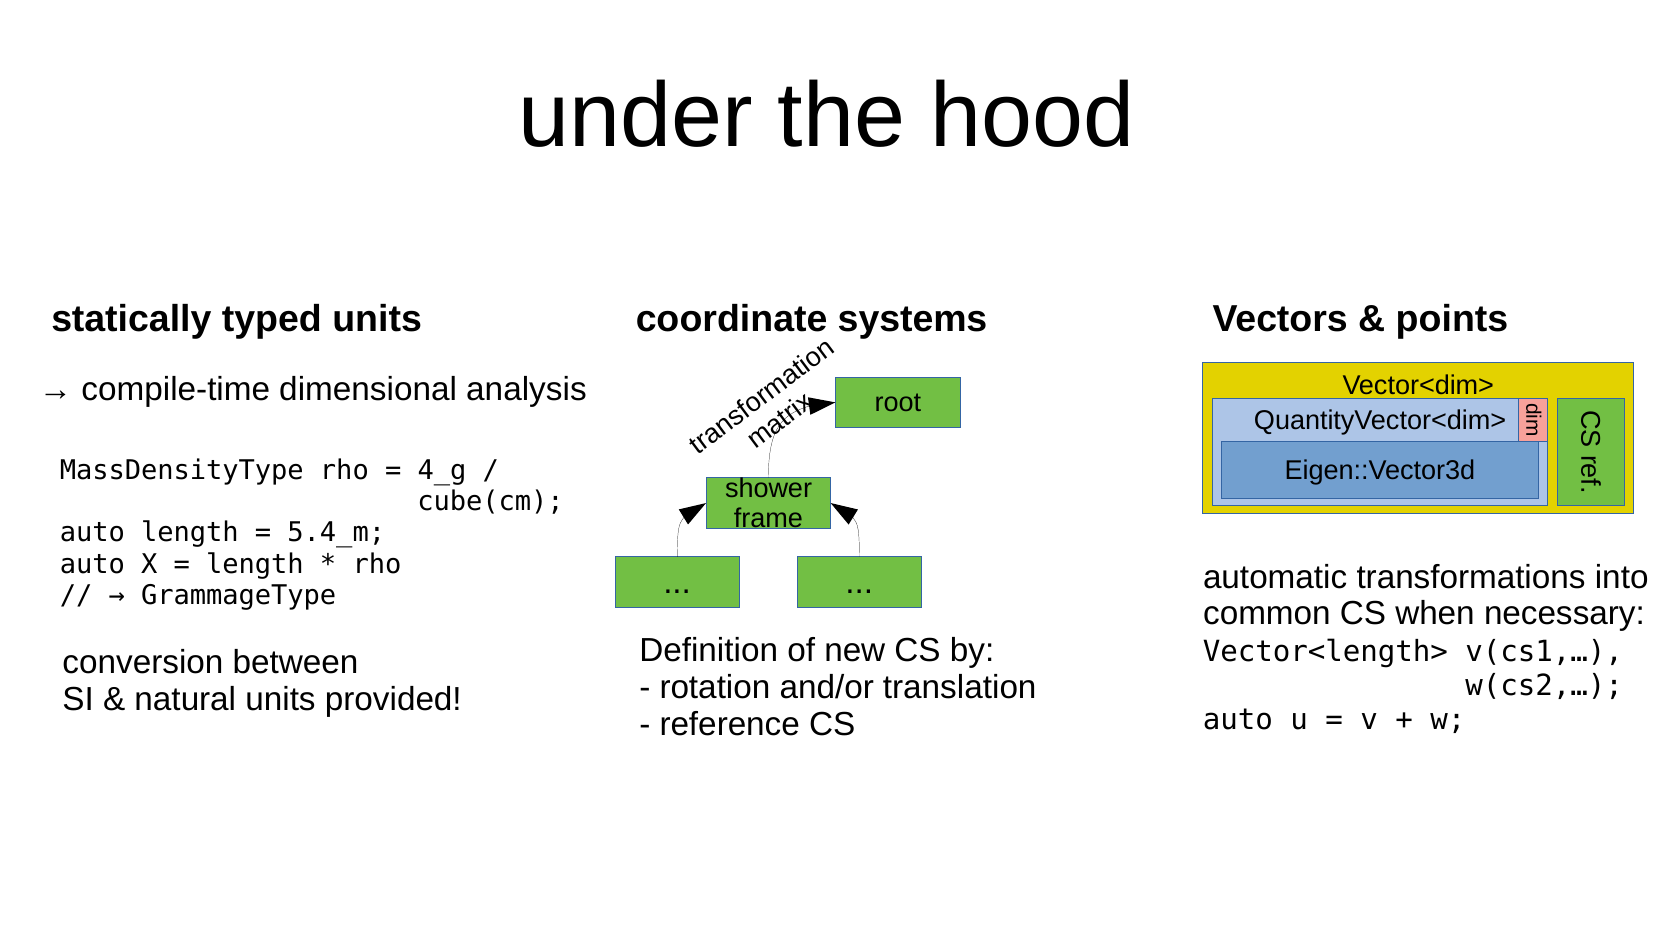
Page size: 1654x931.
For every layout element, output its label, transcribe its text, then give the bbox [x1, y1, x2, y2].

text_box QuantityVector<dim> [1212, 398, 1548, 506]
text_box Definition of new CS by: - rotation and/or translation - reference CS [624, 624, 1053, 751]
text_box Vector<length> v(cs1,…), w(cs2,…); auto u = v + w; [1188, 626, 1654, 745]
title under the hood [82, 37, 1571, 193]
text_box Vectors & points [1197, 290, 1524, 348]
text_box shower frame [706, 477, 831, 529]
text_box Eigen::Vector3d [1221, 441, 1539, 499]
text_box ... [797, 556, 922, 608]
text_box automatic transformations into common CS when necessary: [1188, 550, 1654, 626]
text_box root [835, 377, 961, 428]
text_box MassDensityType rho = 4_g / cube(cm); auto length = 5.4_m; auto X = length * rho // → GrammageType [45, 447, 579, 619]
text_box → compile-time dimensional analysis [24, 363, 697, 439]
text_box transformation matrix [667, 348, 874, 499]
text_box coordinate systems [621, 290, 1003, 348]
text_box CS ref. [1557, 398, 1625, 506]
text_box dim [1518, 398, 1548, 442]
text_box ... [615, 556, 740, 608]
text_box conversion between SI & natural units provided! [47, 635, 490, 795]
text_box Vector<dim> [1202, 362, 1634, 514]
text_box statically typed units [36, 290, 438, 348]
